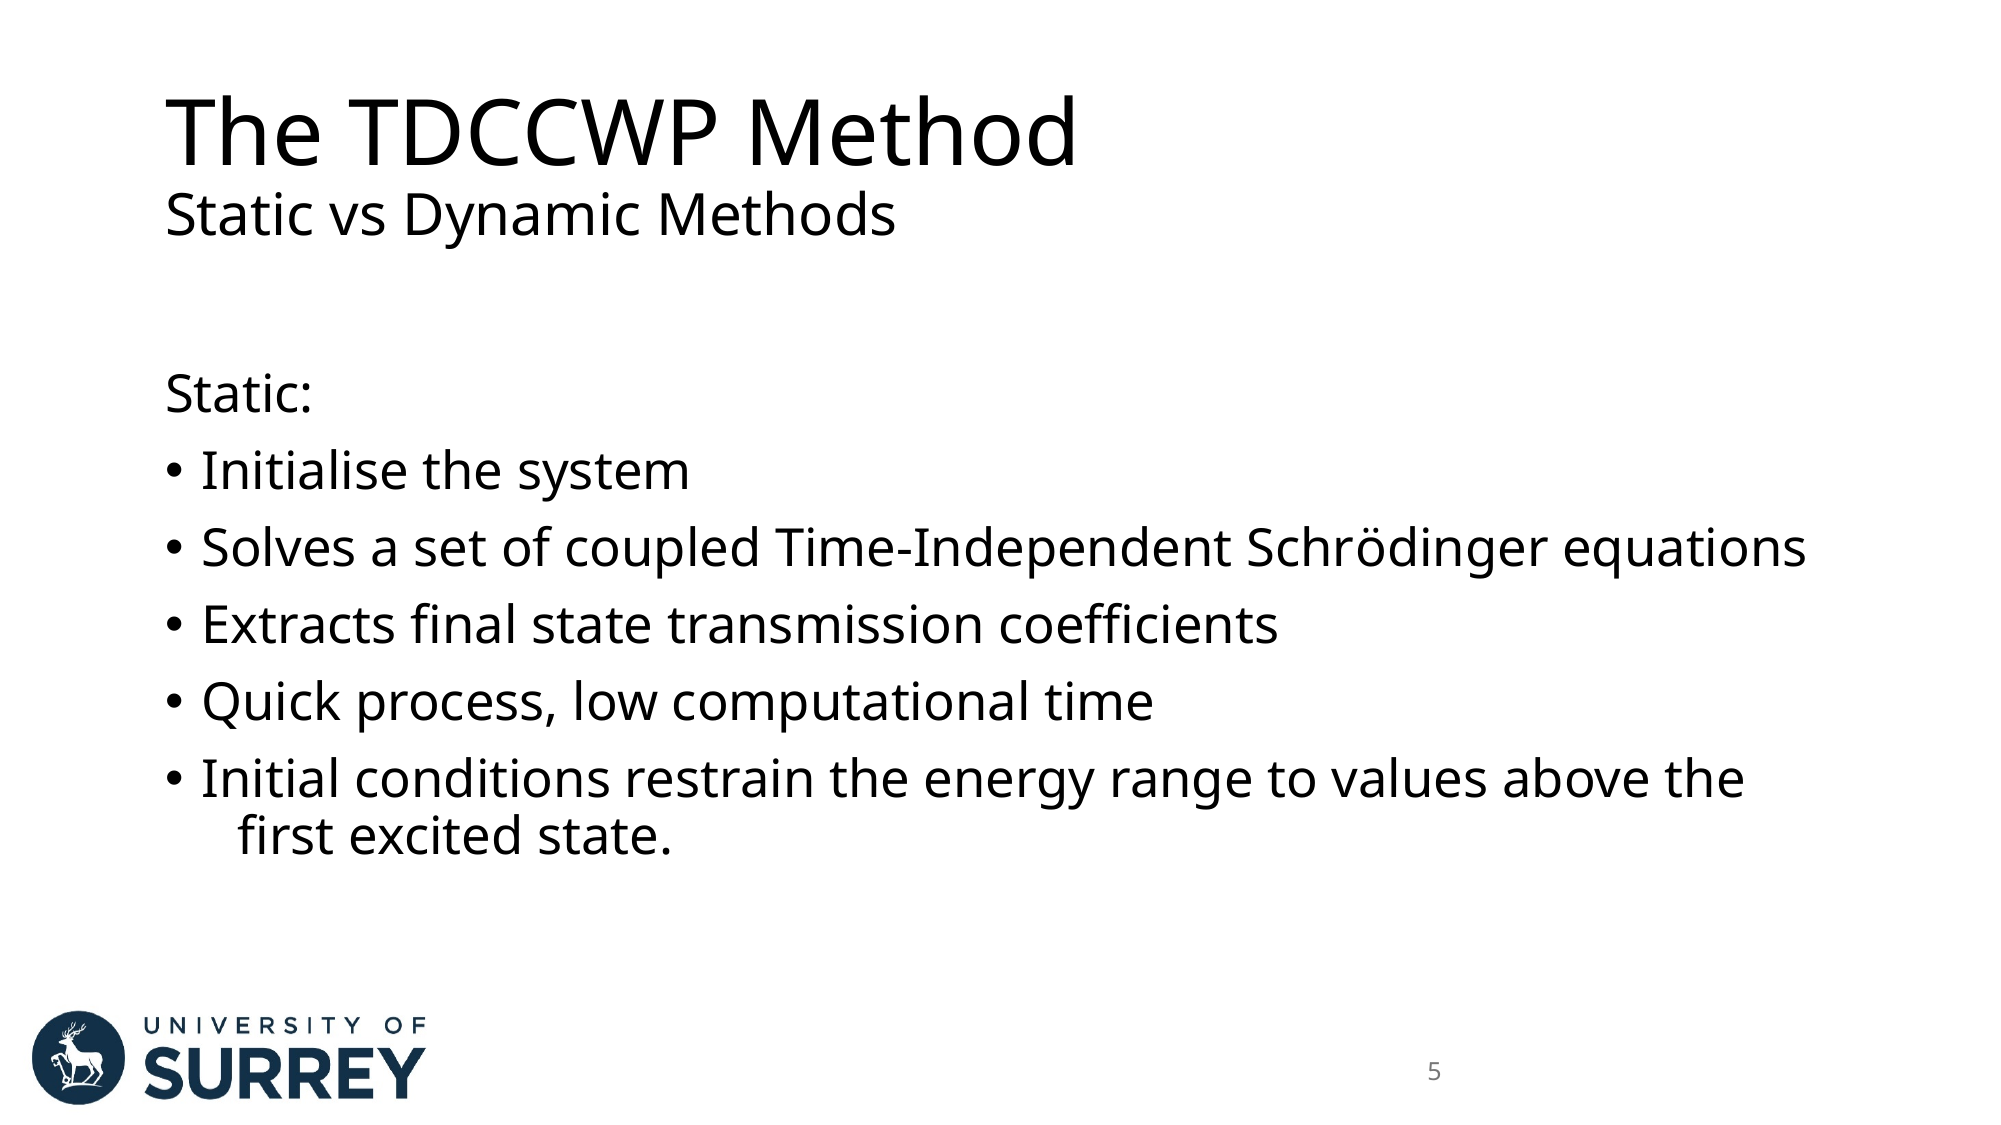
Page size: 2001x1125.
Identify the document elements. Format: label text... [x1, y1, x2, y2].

list Static: Initialise the system Solves a set of coupled Time-Independent Schrӧdinger equations Extracts final state transmission coefficients Quick process, low computational time Initial conditions restrain the energy range to values above the first excited state. [150, 359, 1851, 915]
title The TDCCWP Method Static vs Dynamic Methods [150, 69, 1851, 265]
text_box [1412, 1042, 1863, 1103]
picture [0, 993, 461, 1125]
